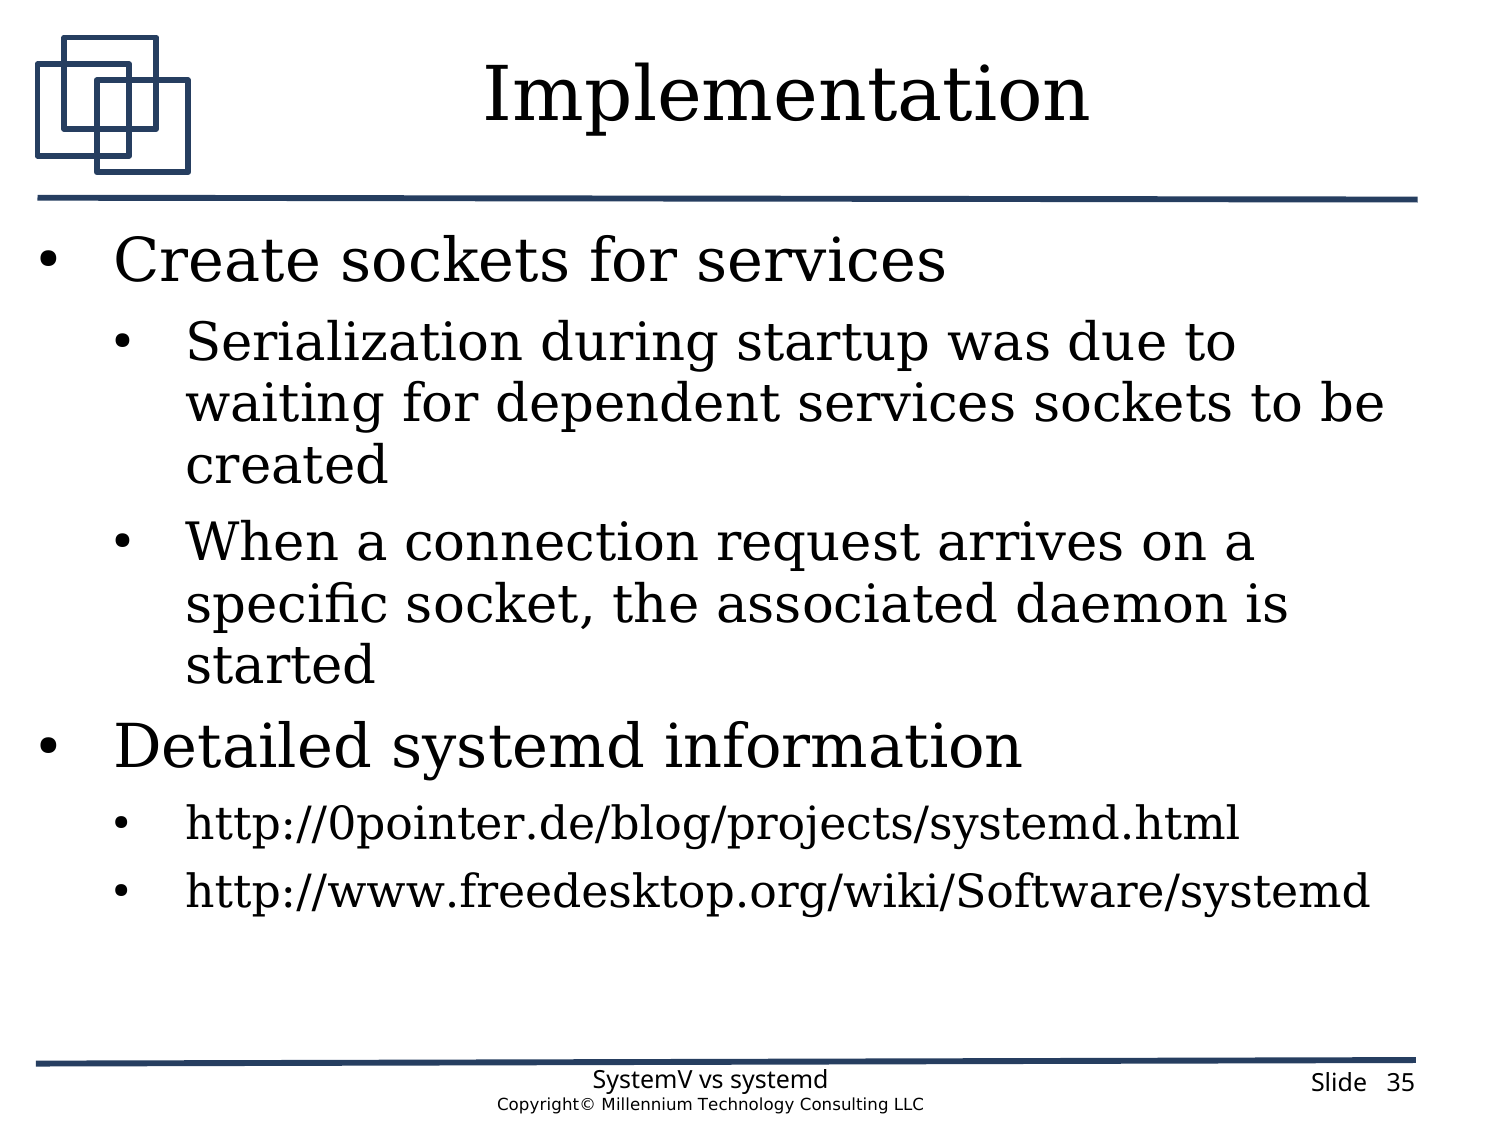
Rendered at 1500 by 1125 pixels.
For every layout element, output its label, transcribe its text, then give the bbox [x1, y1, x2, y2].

list Create sockets for services Serialization during startup was due to waiting for dependent services sockets to be created When a connection request arrives on a specific socket, the associated daemon is started Detailed systemd information http://0pointer.de/blog/projects/systemd.html http://www.freedesktop.org/wiki/Software/systemd [37, 224, 1425, 1051]
title Implementation [150, 0, 1425, 188]
